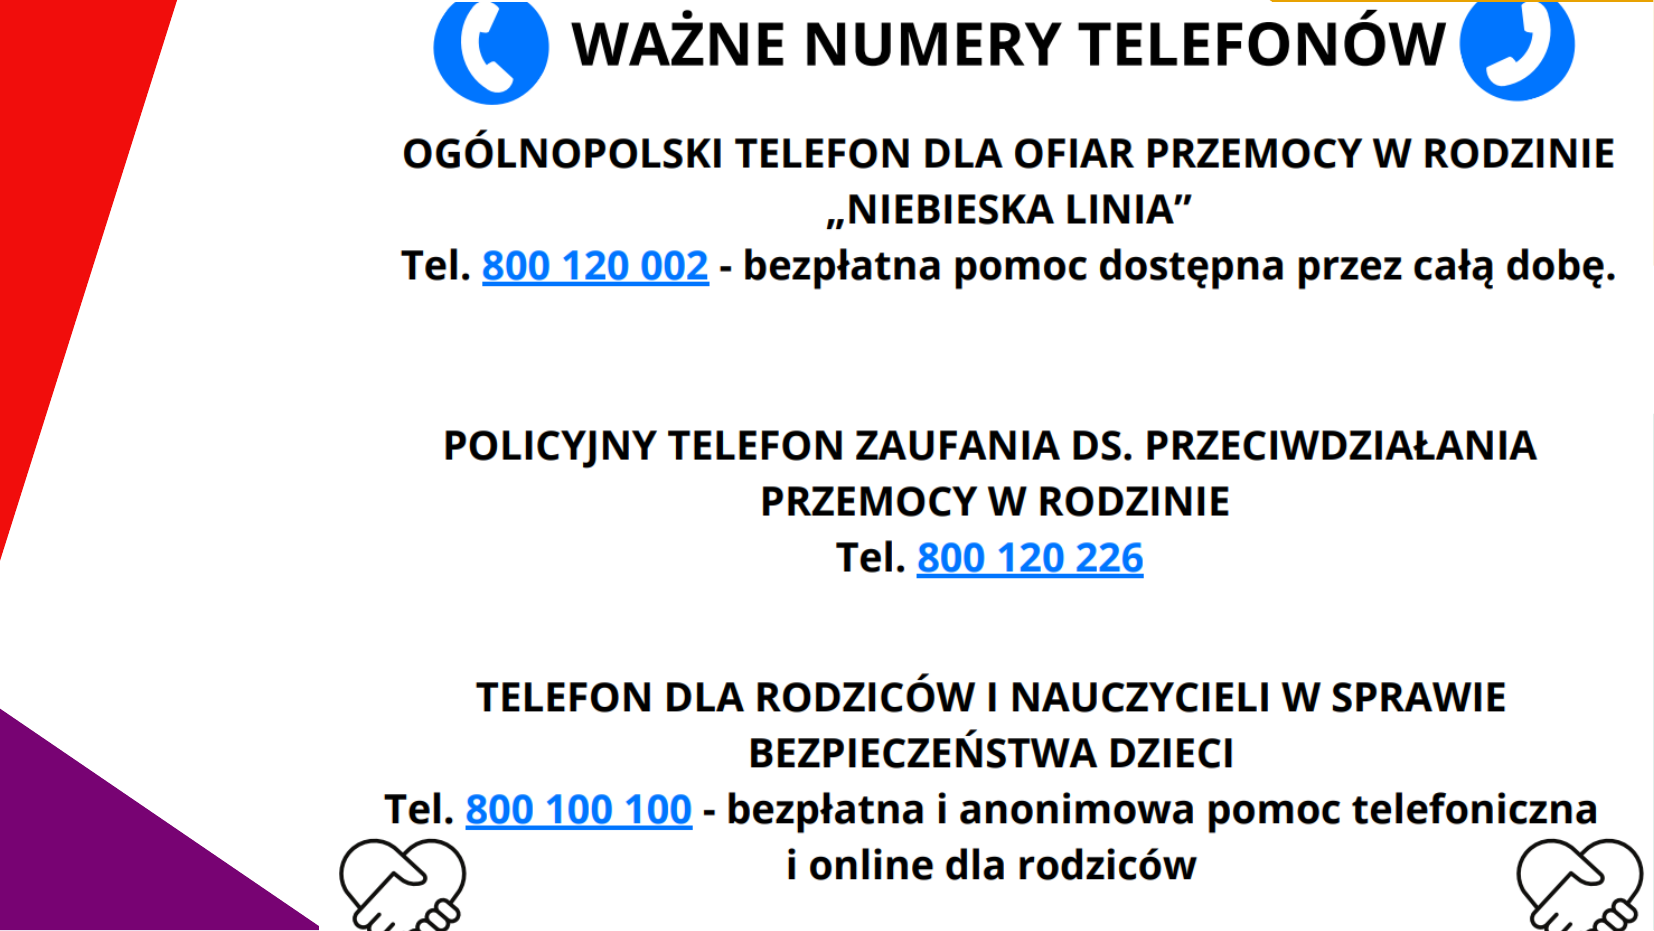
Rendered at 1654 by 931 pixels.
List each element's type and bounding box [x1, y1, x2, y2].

picture [319, 2, 1654, 931]
